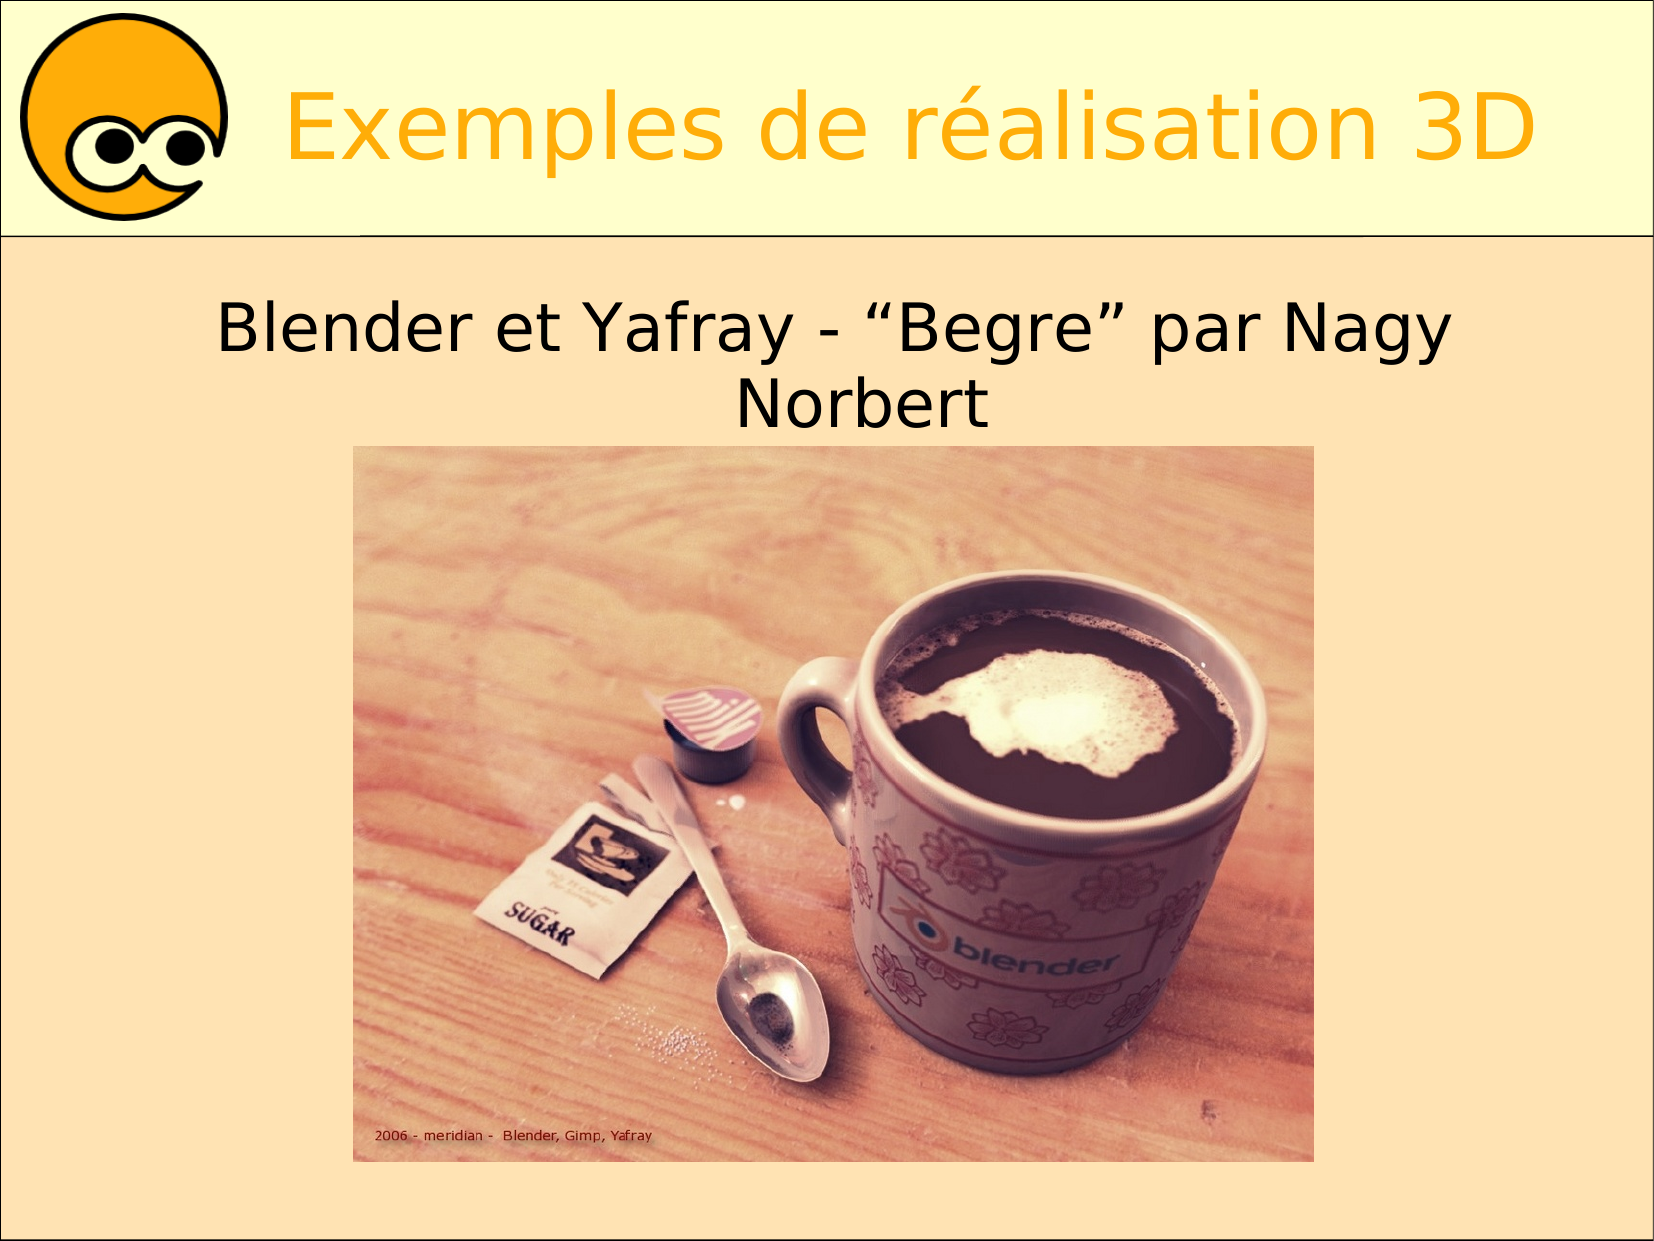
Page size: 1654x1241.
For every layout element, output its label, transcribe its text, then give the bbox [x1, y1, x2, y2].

picture [20, 13, 228, 221]
title Exemples de réalisation 3D [252, 49, 1571, 207]
list Blender et Yafray - “Begre” par Nagy Norbert [82, 290, 1571, 1109]
picture [353, 446, 1314, 1162]
